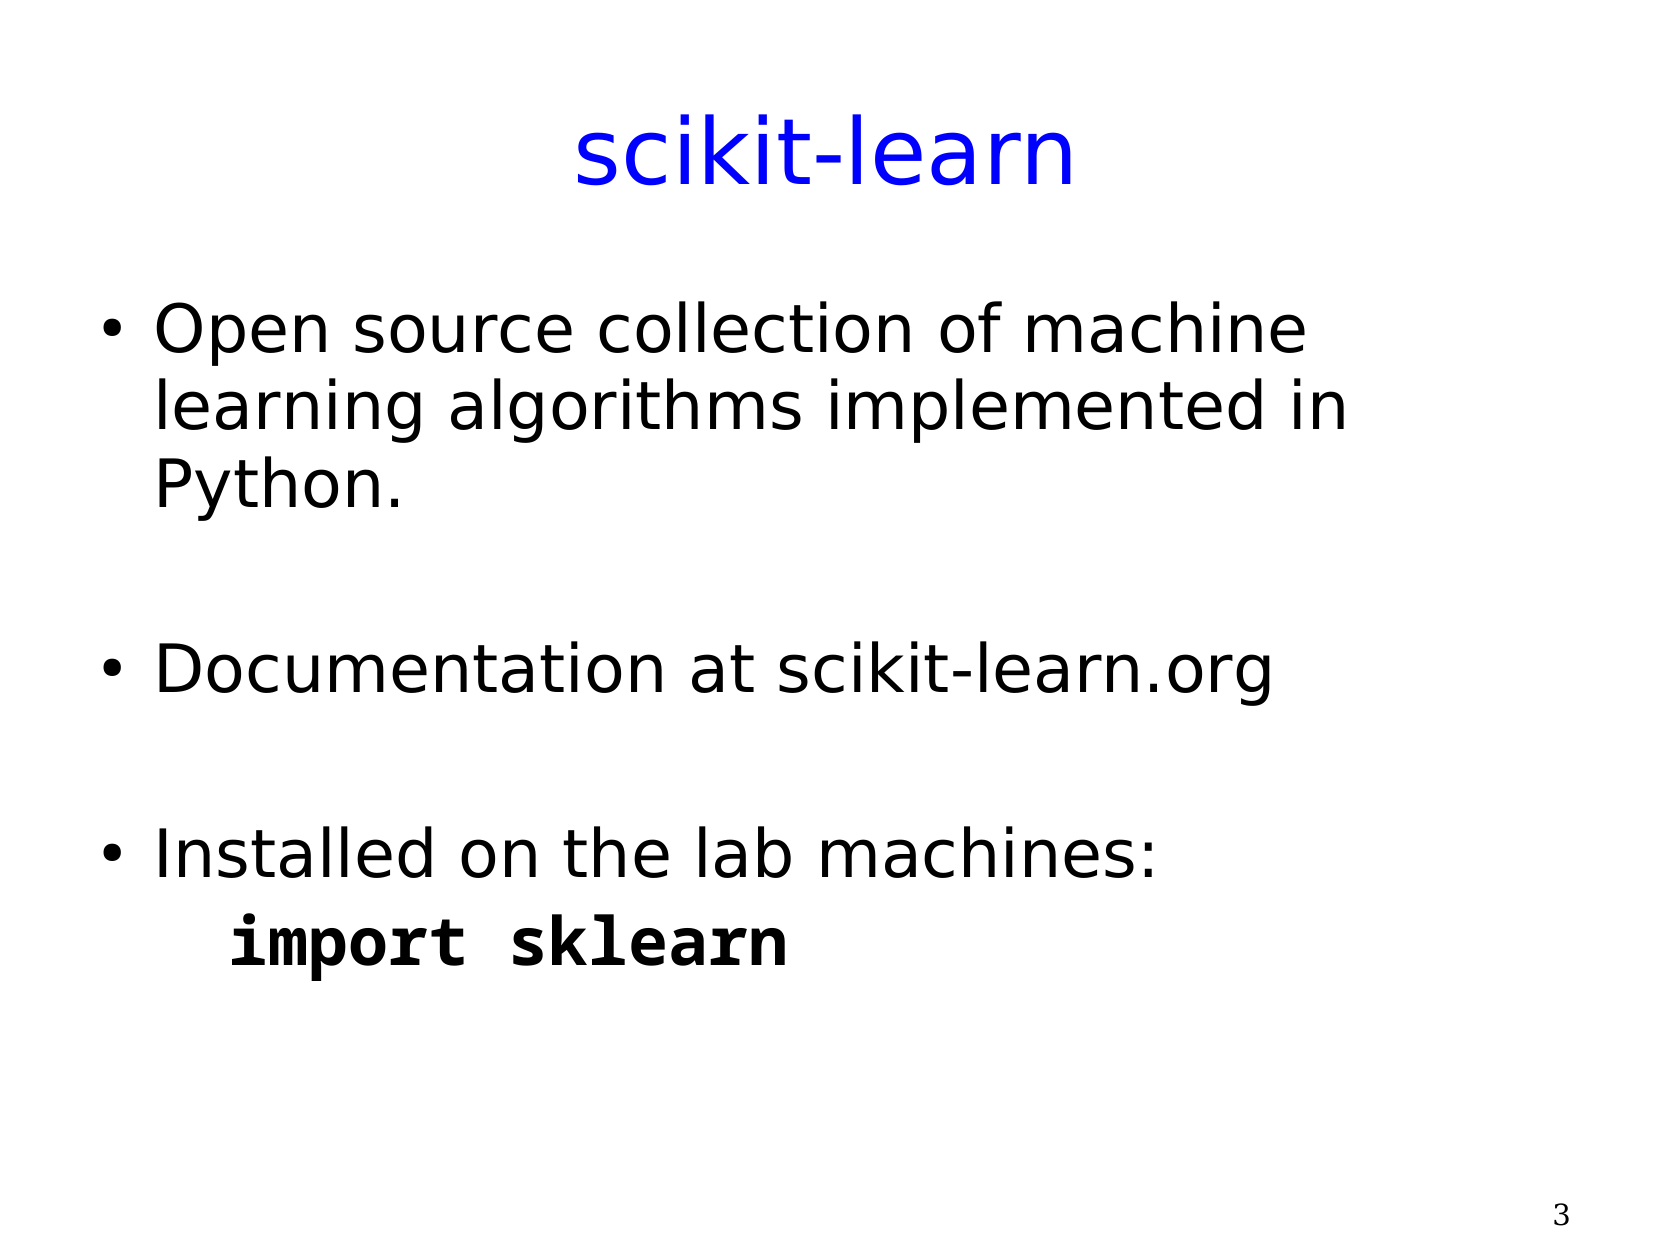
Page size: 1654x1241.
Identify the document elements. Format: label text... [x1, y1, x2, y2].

title scikit-learn [82, 49, 1571, 257]
list Open source collection of machine learning algorithms implemented in Python. Documentation at scikit-learn.org Installed on the lab machines: import sklearn [82, 290, 1571, 1109]
